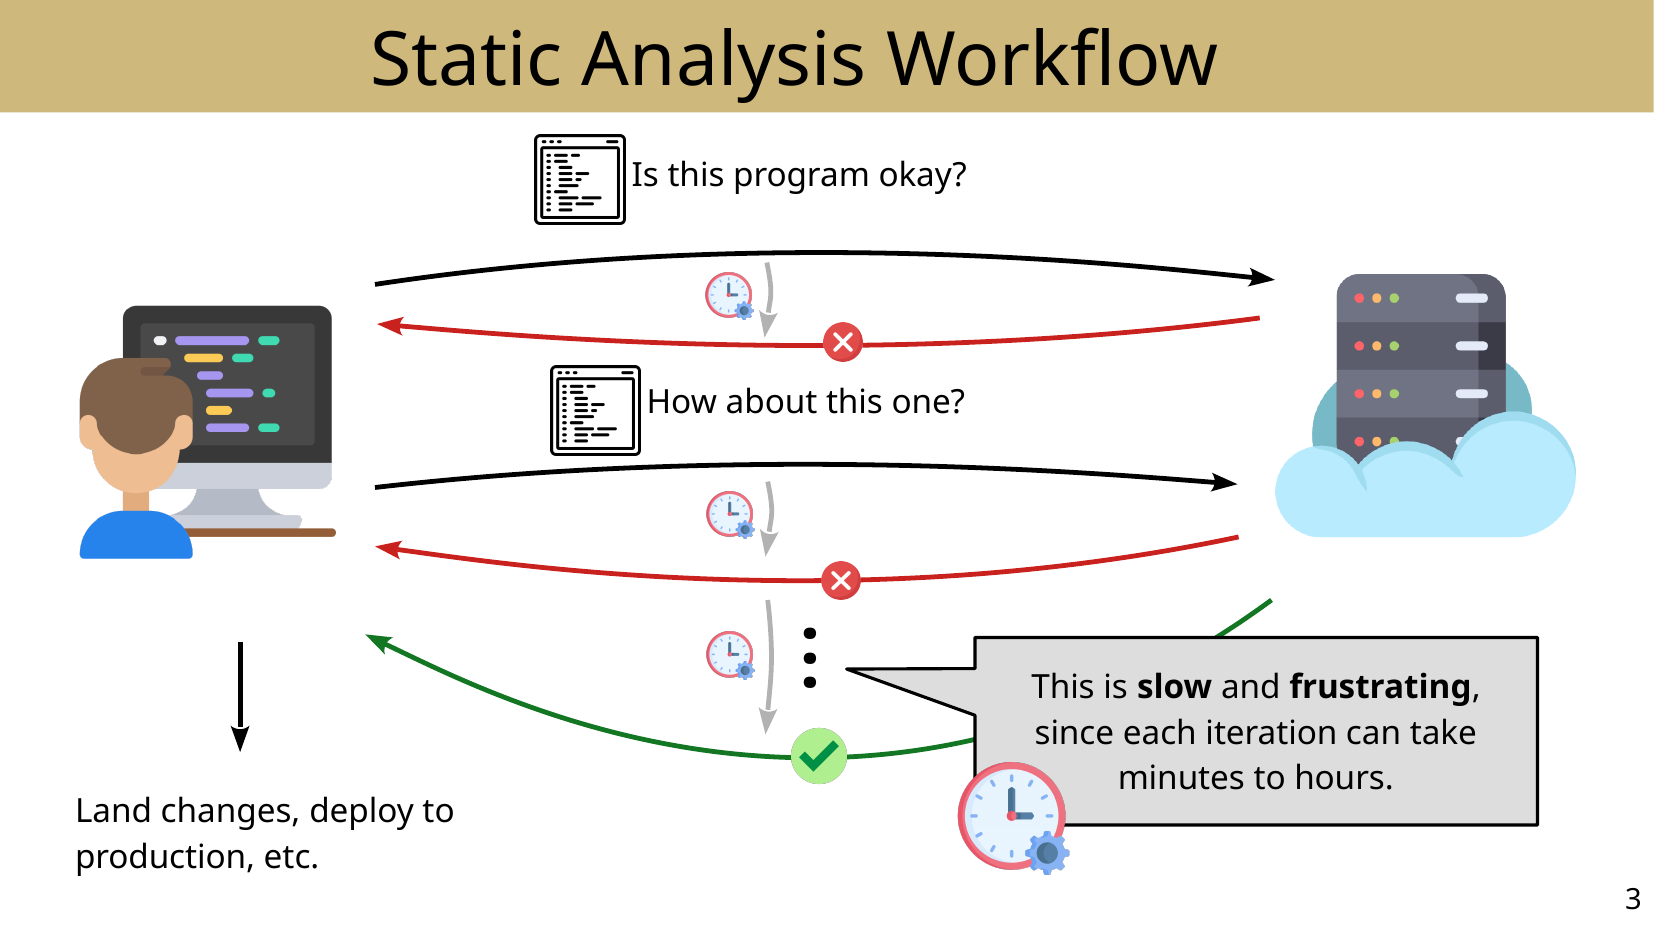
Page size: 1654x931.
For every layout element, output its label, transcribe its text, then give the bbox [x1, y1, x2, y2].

picture [75, 301, 336, 563]
picture [706, 631, 755, 680]
text_box ... [783, 621, 904, 735]
picture [534, 134, 626, 226]
picture [705, 272, 754, 320]
picture [957, 762, 1070, 875]
picture [550, 365, 641, 456]
text_box This is slow and frustrating, since each iteration can take minutes to hours. [904, 637, 1538, 826]
picture [1275, 255, 1576, 556]
text_box Land changes, deploy to production, etc. [75, 787, 464, 931]
title Static Analysis Workflow [0, 0, 1576, 113]
picture [823, 322, 863, 362]
picture [821, 561, 861, 601]
text_box Is this program okay? [631, 151, 1021, 248]
picture [706, 491, 755, 539]
picture [787, 735, 851, 788]
text_box How about this one? [646, 378, 1036, 475]
